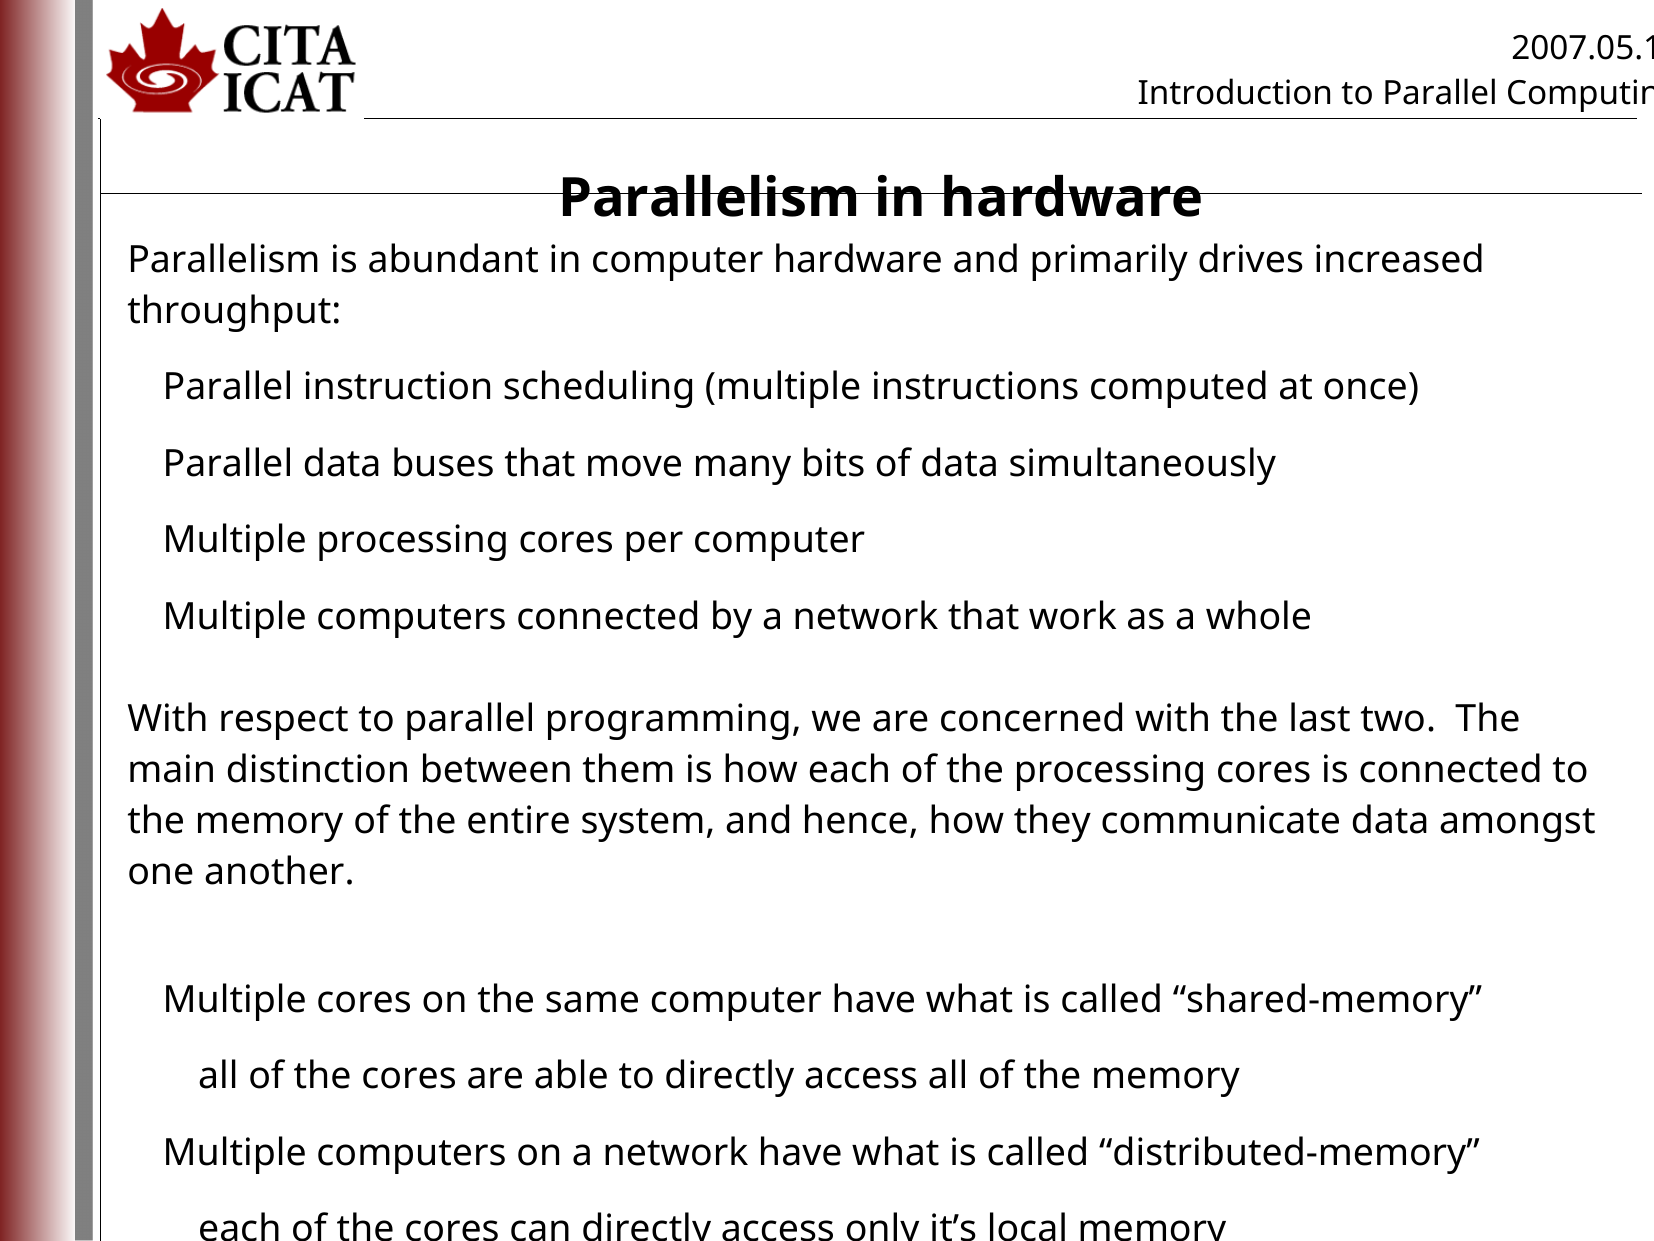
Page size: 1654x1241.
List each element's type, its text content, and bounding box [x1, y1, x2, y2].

text_box Parallelism in hardware [112, 114, 1651, 196]
text_box 2007.05.18 Introduction to Parallel Computing [1122, 16, 1654, 113]
text_box Parallelism is abundant in computer hardware and primarily drives increased throughput: Parallel instruction scheduling (multiple instructions computed at once) Parallel data buses that move many bits of data simultaneously Multiple processing cores per computer Multiple computers connected by a network that work as a whole With respect to parallel programming, we are concerned with the last two. The main distinction between them is how each of the processing cores is connected to the memory of the entire system, and hence, how they communicate data amongst one another. Multiple cores on the same computer have what is called “shared-memory” all of the cores are able to directly access all of the memory Multiple computers on a network have what is called “distributed-memory” each of the cores can directly access only it’s local memory The line between these are often blurred, and modern platforms are primarily a combination of the two. [112, 225, 1613, 1236]
picture [100, 5, 364, 119]
text_box [0, 0, 76, 1241]
